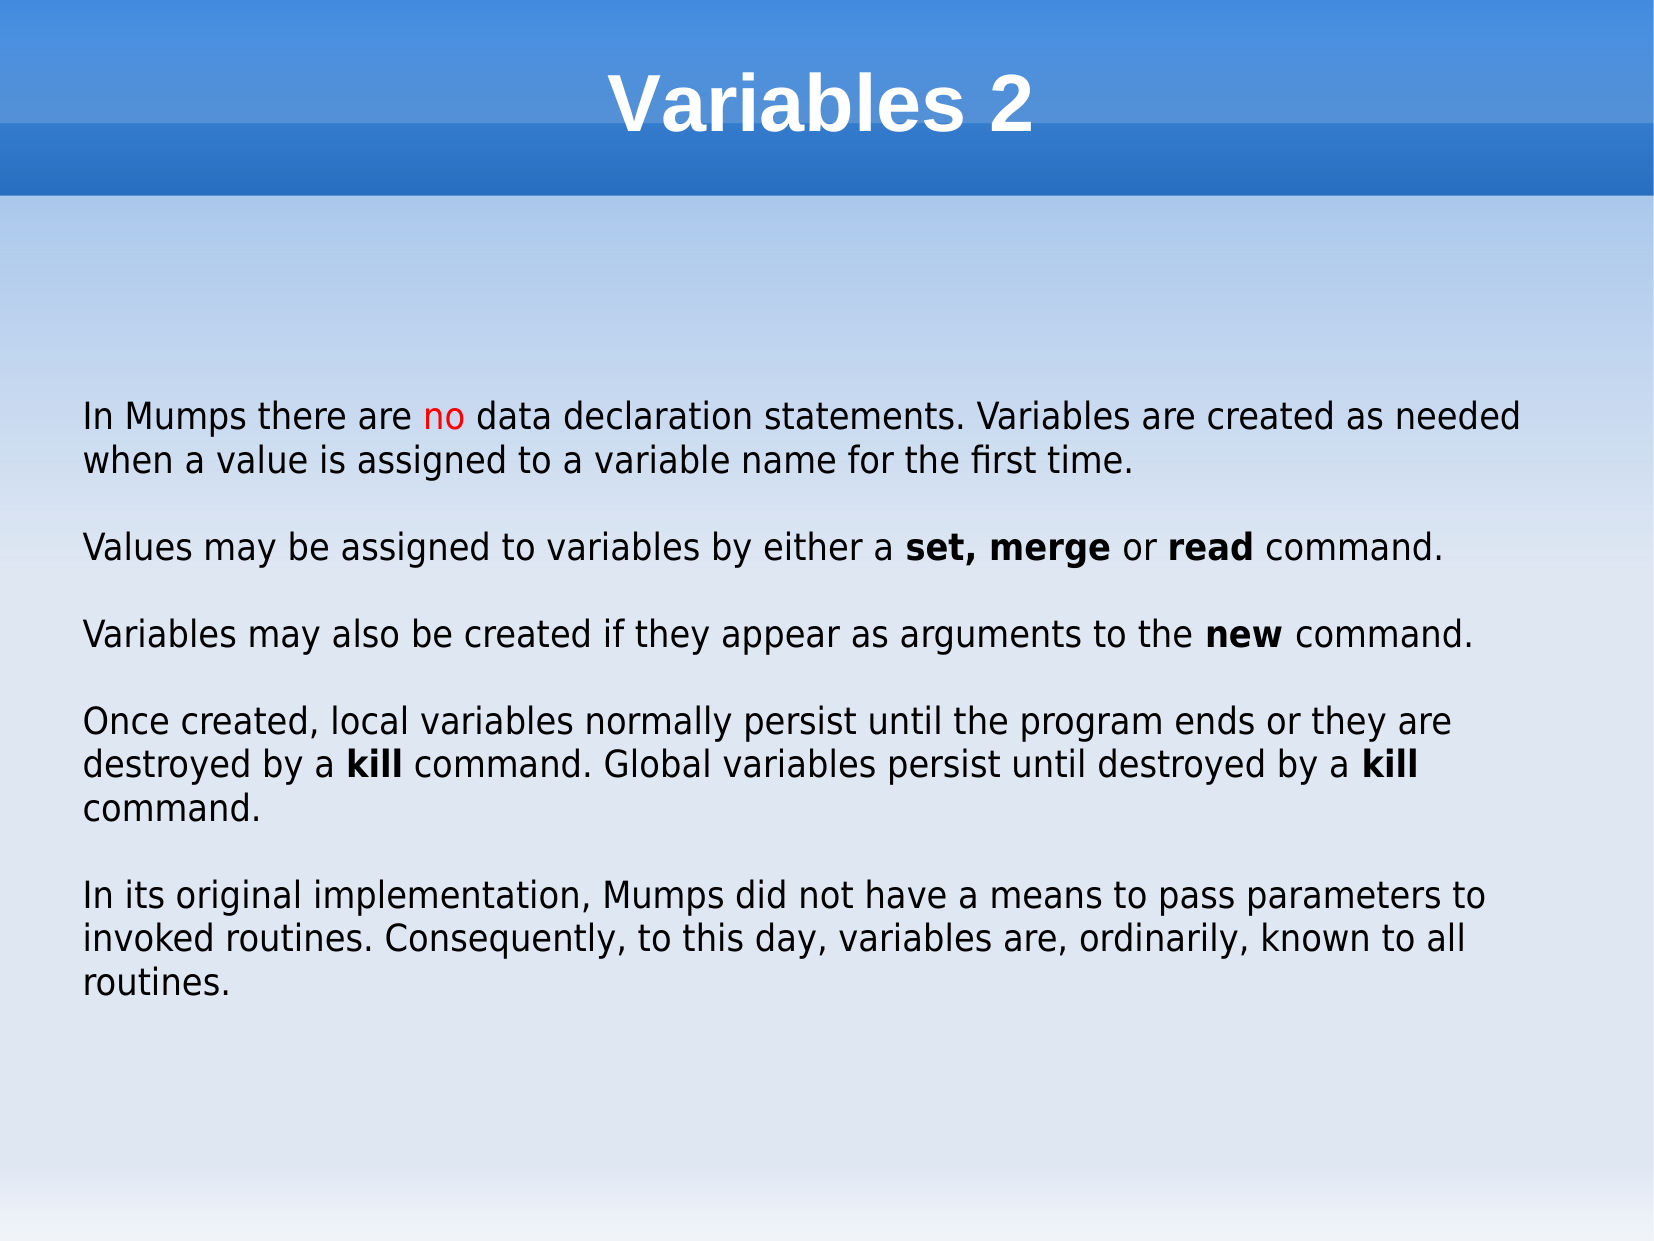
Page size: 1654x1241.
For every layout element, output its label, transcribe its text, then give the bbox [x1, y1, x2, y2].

picture [0, 0, 1654, 1241]
subtitle In Mumps there are no data declaration statements. Variables are created as needed when a value is assigned to a variable name for the first time. Values may be assigned to variables by either a set, merge or read command. Variables may also be created if they appear as arguments to the new command. Once created, local variables normally persist until the program ends or they are destroyed by a kill command. Global variables persist until destroyed by a kill command. In its original implementation, Mumps did not have a means to pass parameters to invoked routines. Consequently, to this day, variables are, ordinarily, known to all routines. [82, 290, 1571, 1109]
title Variables 2 [76, 0, 1565, 208]
